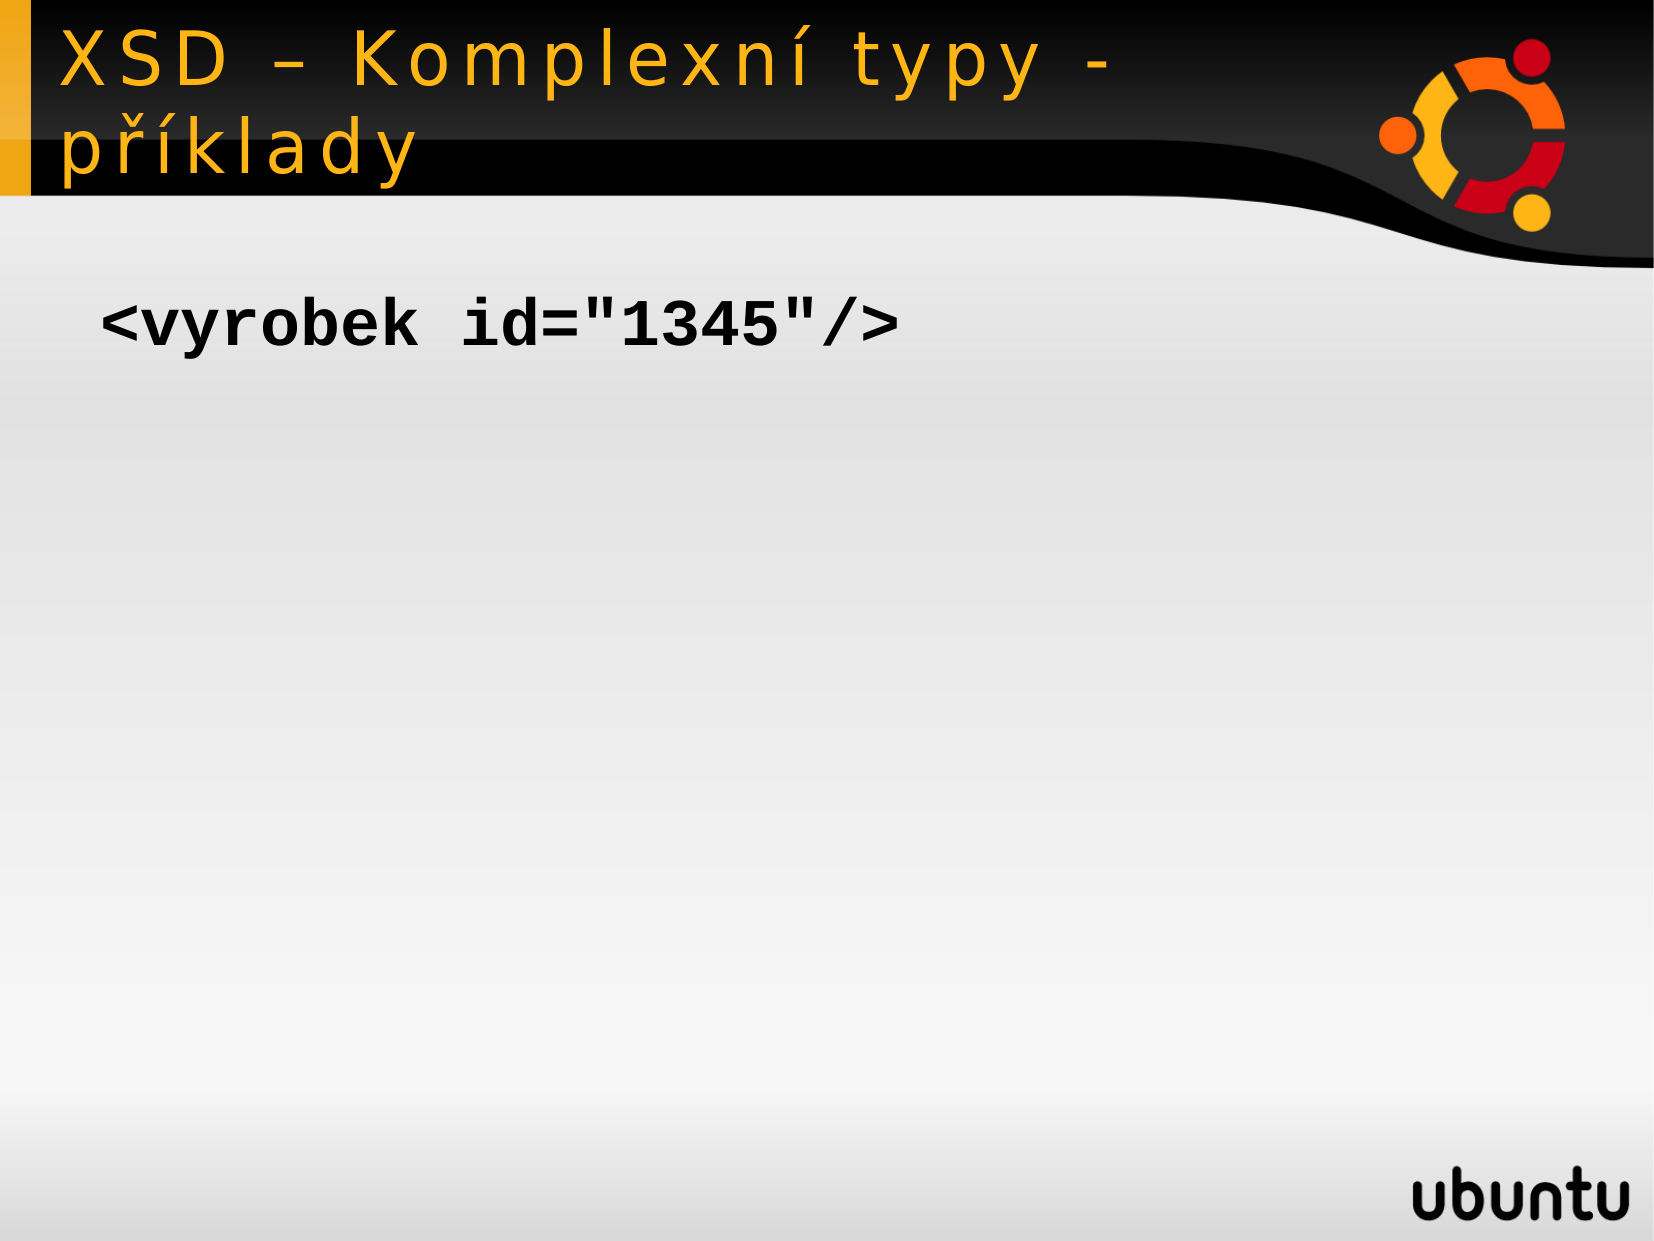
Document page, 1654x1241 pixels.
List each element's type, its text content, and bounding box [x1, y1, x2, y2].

list <vyrobek id="1345"/> [82, 290, 1571, 1109]
title XSD – Komplexní typy - příklady [59, 16, 1270, 191]
picture [0, 0, 1654, 1241]
